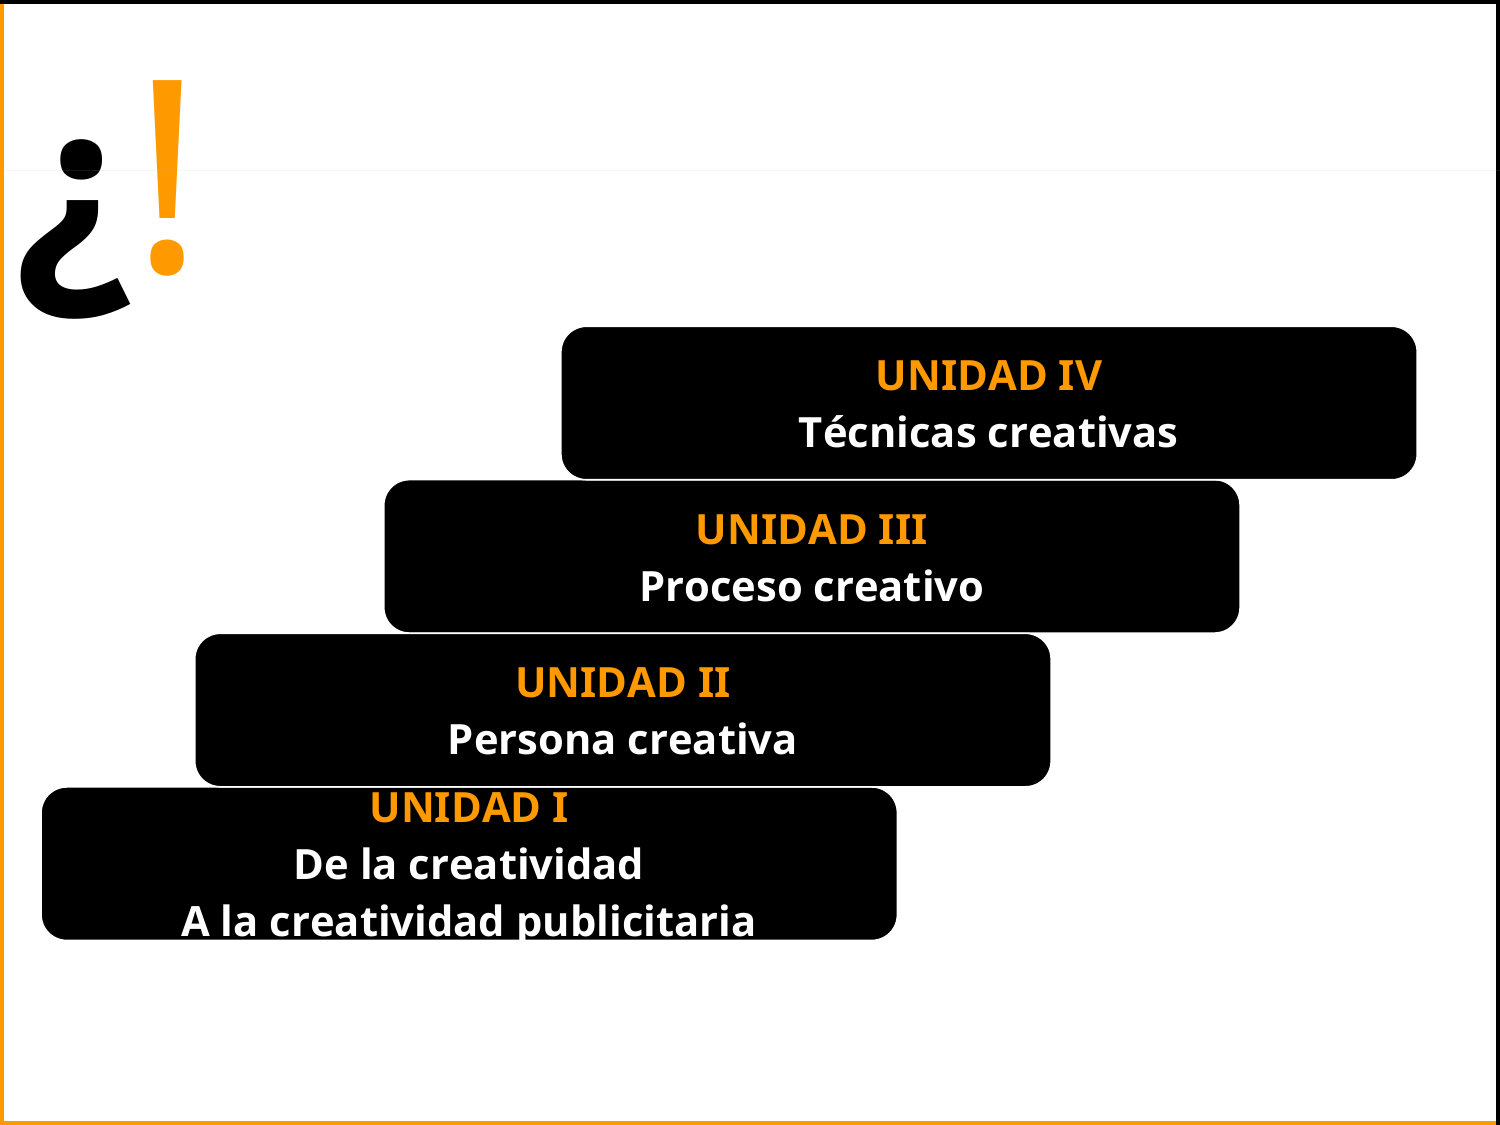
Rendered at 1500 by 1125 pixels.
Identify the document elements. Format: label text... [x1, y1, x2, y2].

text_box UNIDAD II Persona creativa [194, 633, 1052, 787]
text_box UNIDAD III Proceso creativo [383, 479, 1241, 634]
text_box UNIDAD IV Técnicas creativas [560, 326, 1418, 480]
text_box UNIDAD I De la creatividad A la creatividad publicitaria [41, 786, 898, 941]
